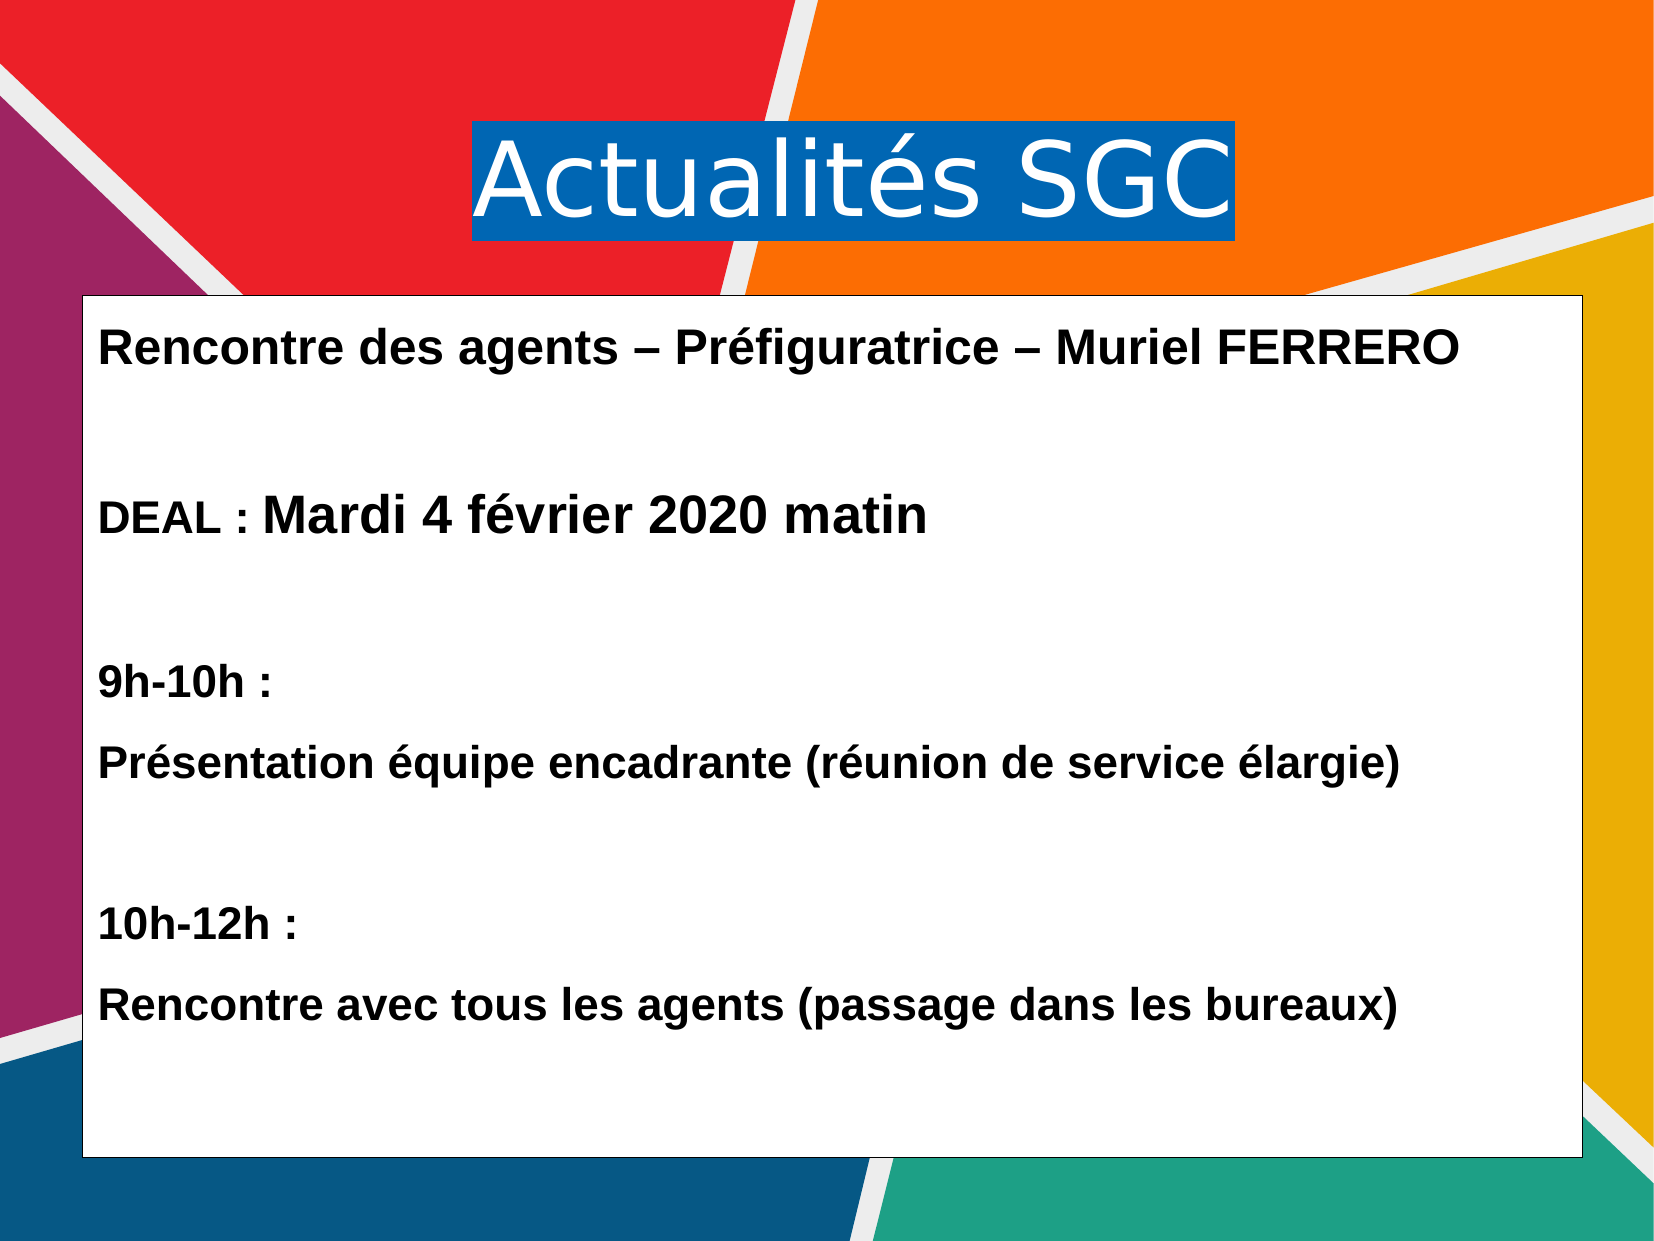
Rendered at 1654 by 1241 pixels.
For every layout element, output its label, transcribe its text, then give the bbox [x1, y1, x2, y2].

text_box Rencontre des agents – Préfiguratrice – Muriel FERRERO DEAL : Mardi 4 février 2020 matin 9h-10h : Présentation équipe encadrante (réunion de service élargie) 10h-12h : Rencontre avec tous les agents (passage dans les bureaux) [82, 295, 1583, 1158]
title Actualités SGC [136, 0, 1571, 200]
list [59, 200, 1619, 1241]
